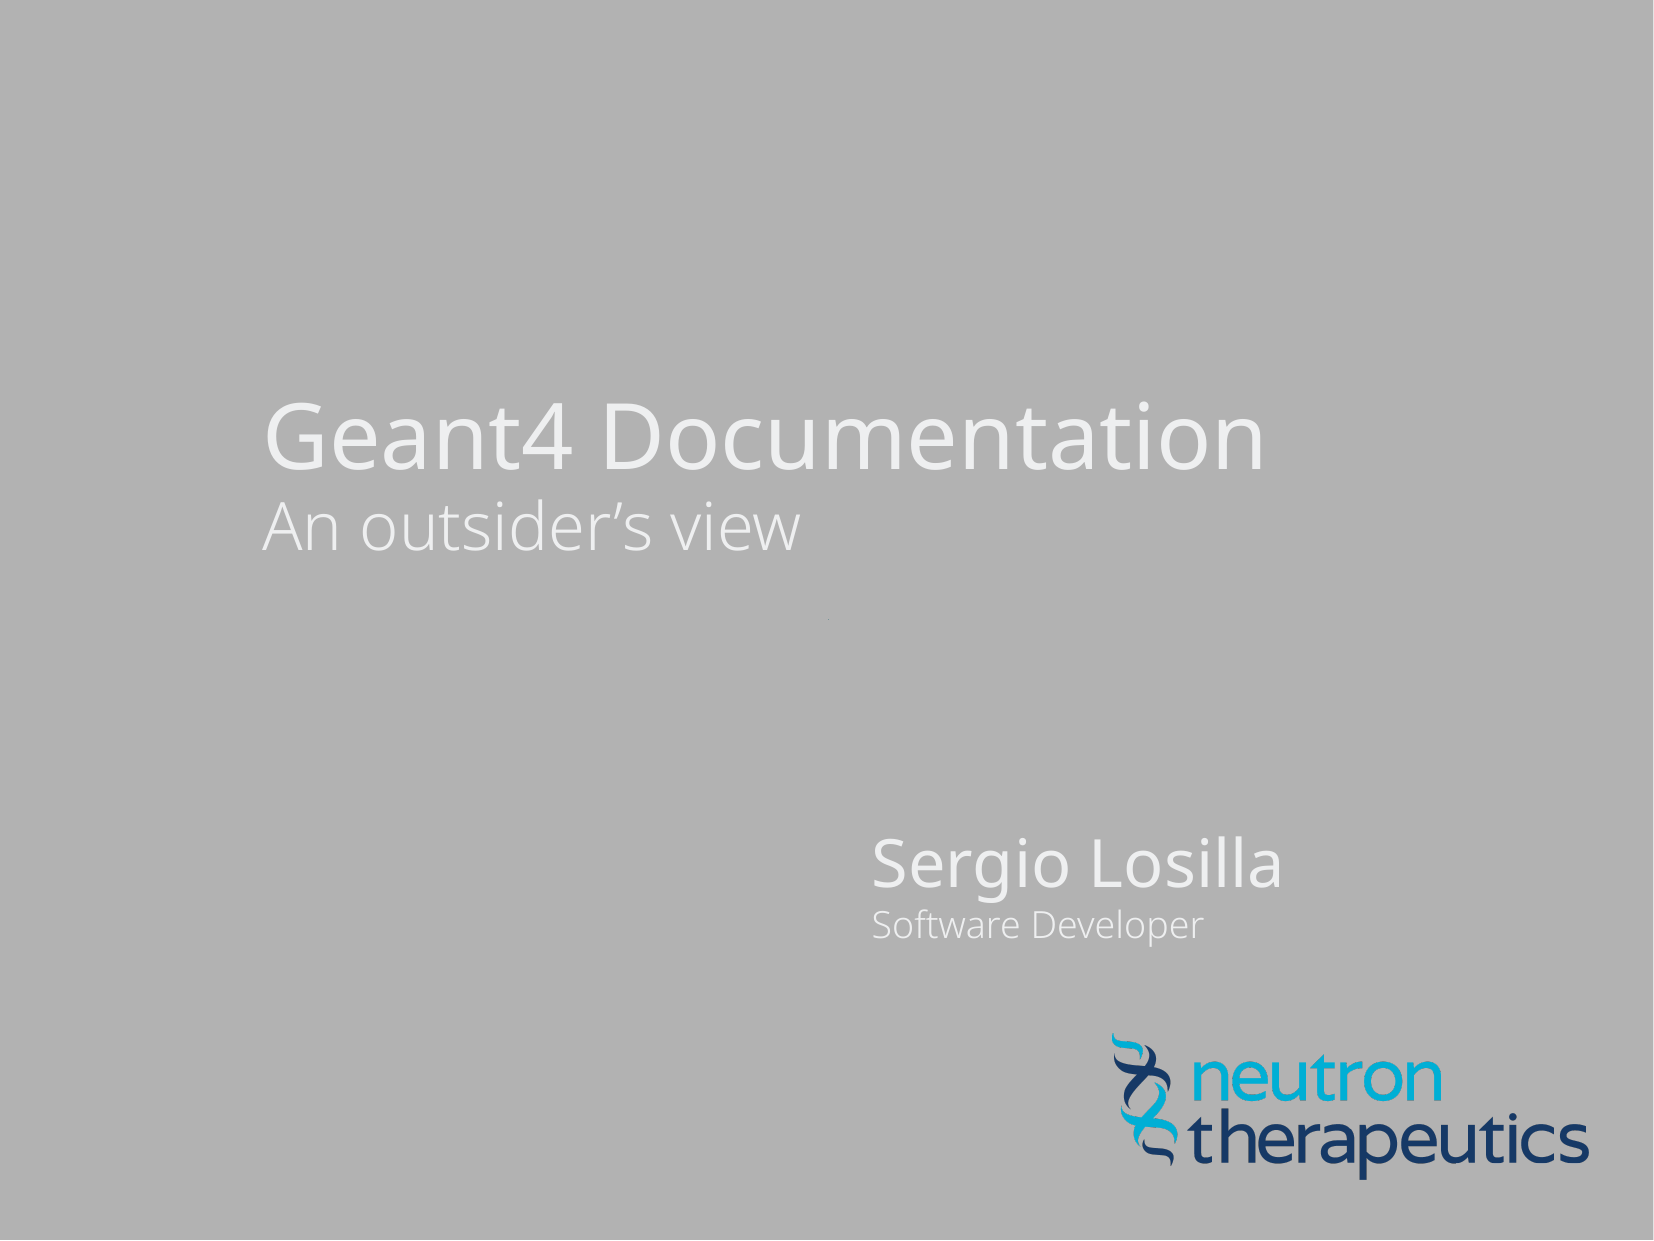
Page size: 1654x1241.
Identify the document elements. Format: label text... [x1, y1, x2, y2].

title Geant4 Documentation [262, 375, 1613, 487]
text_box Sergio Losilla [856, 808, 1608, 901]
picture [1087, 1012, 1613, 1201]
subtitle An outsider’s view [262, 487, 1613, 563]
text_box Software Developer [856, 891, 1607, 1007]
